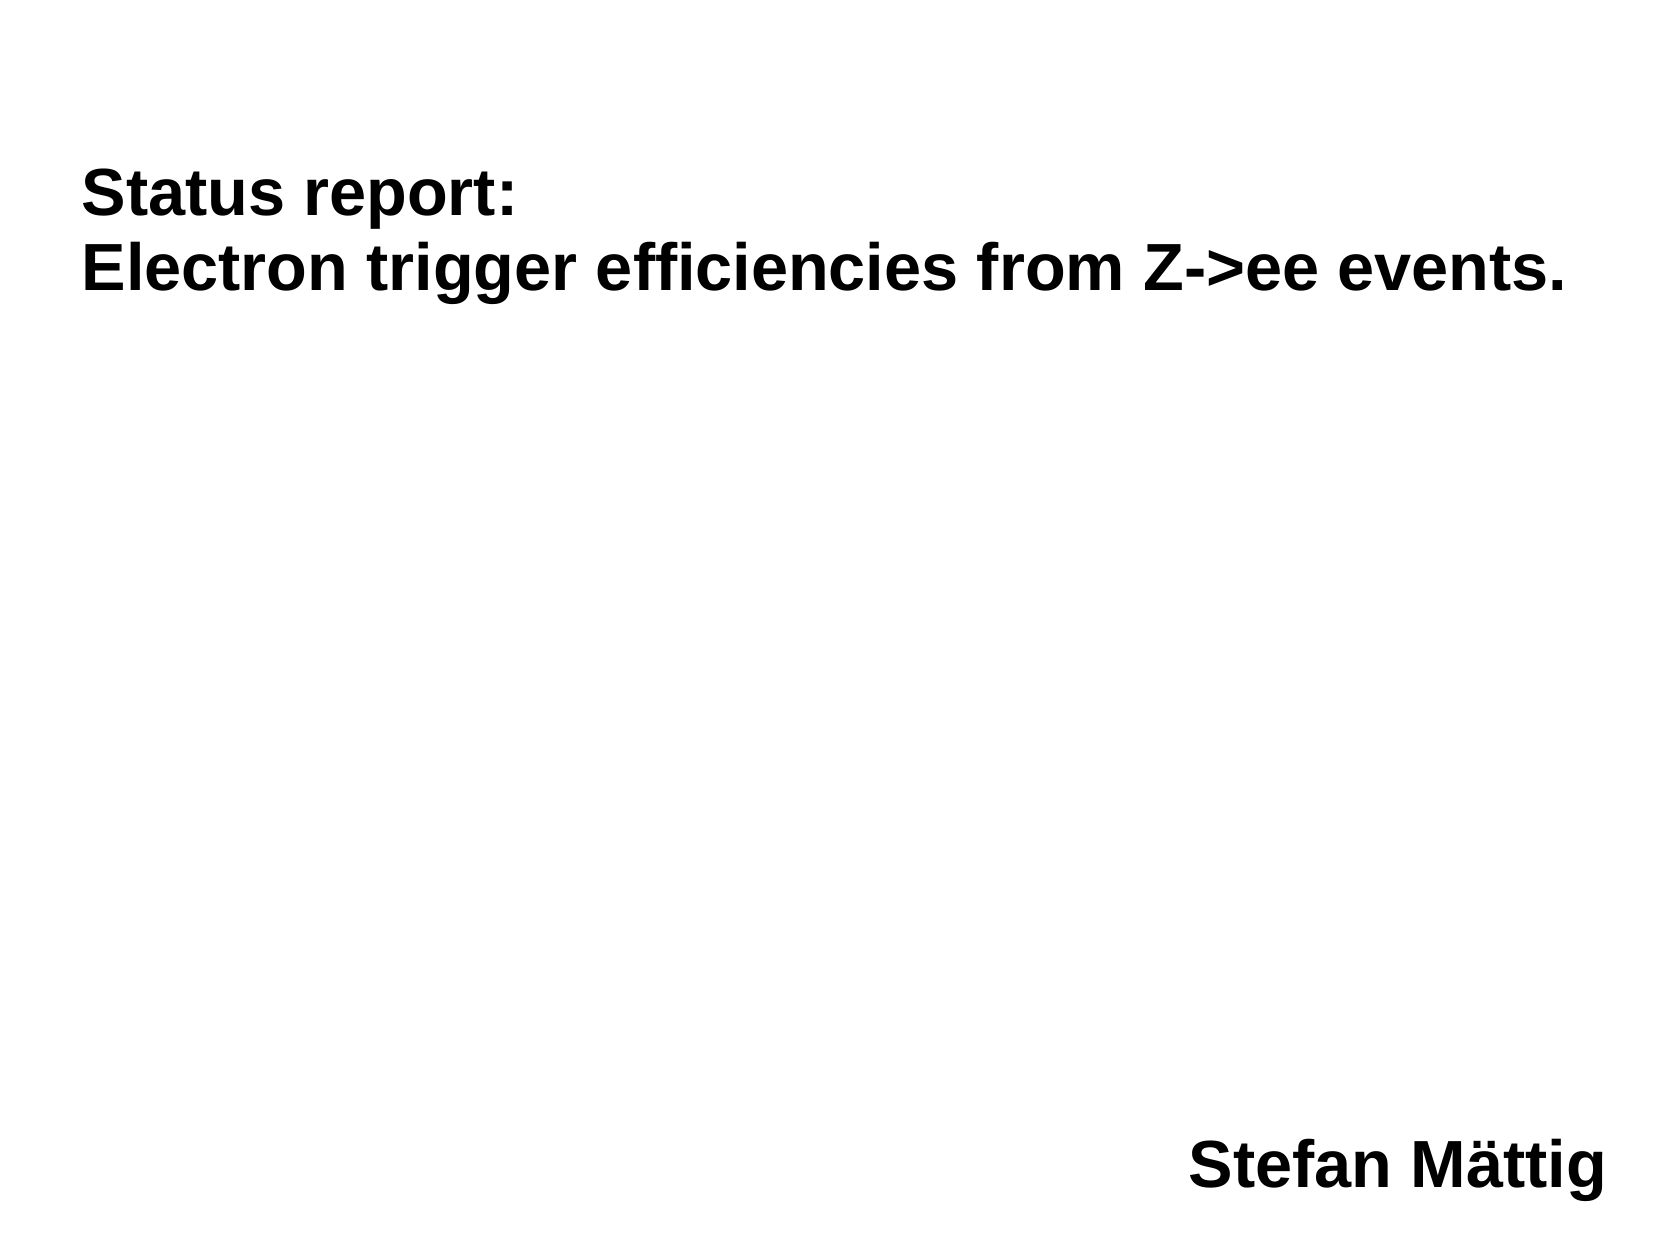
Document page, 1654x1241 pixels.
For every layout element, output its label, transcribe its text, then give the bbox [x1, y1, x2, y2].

text_box Status report: Electron trigger efficiencies from Z->ee events. Stefan Mättig [66, 147, 1641, 1210]
